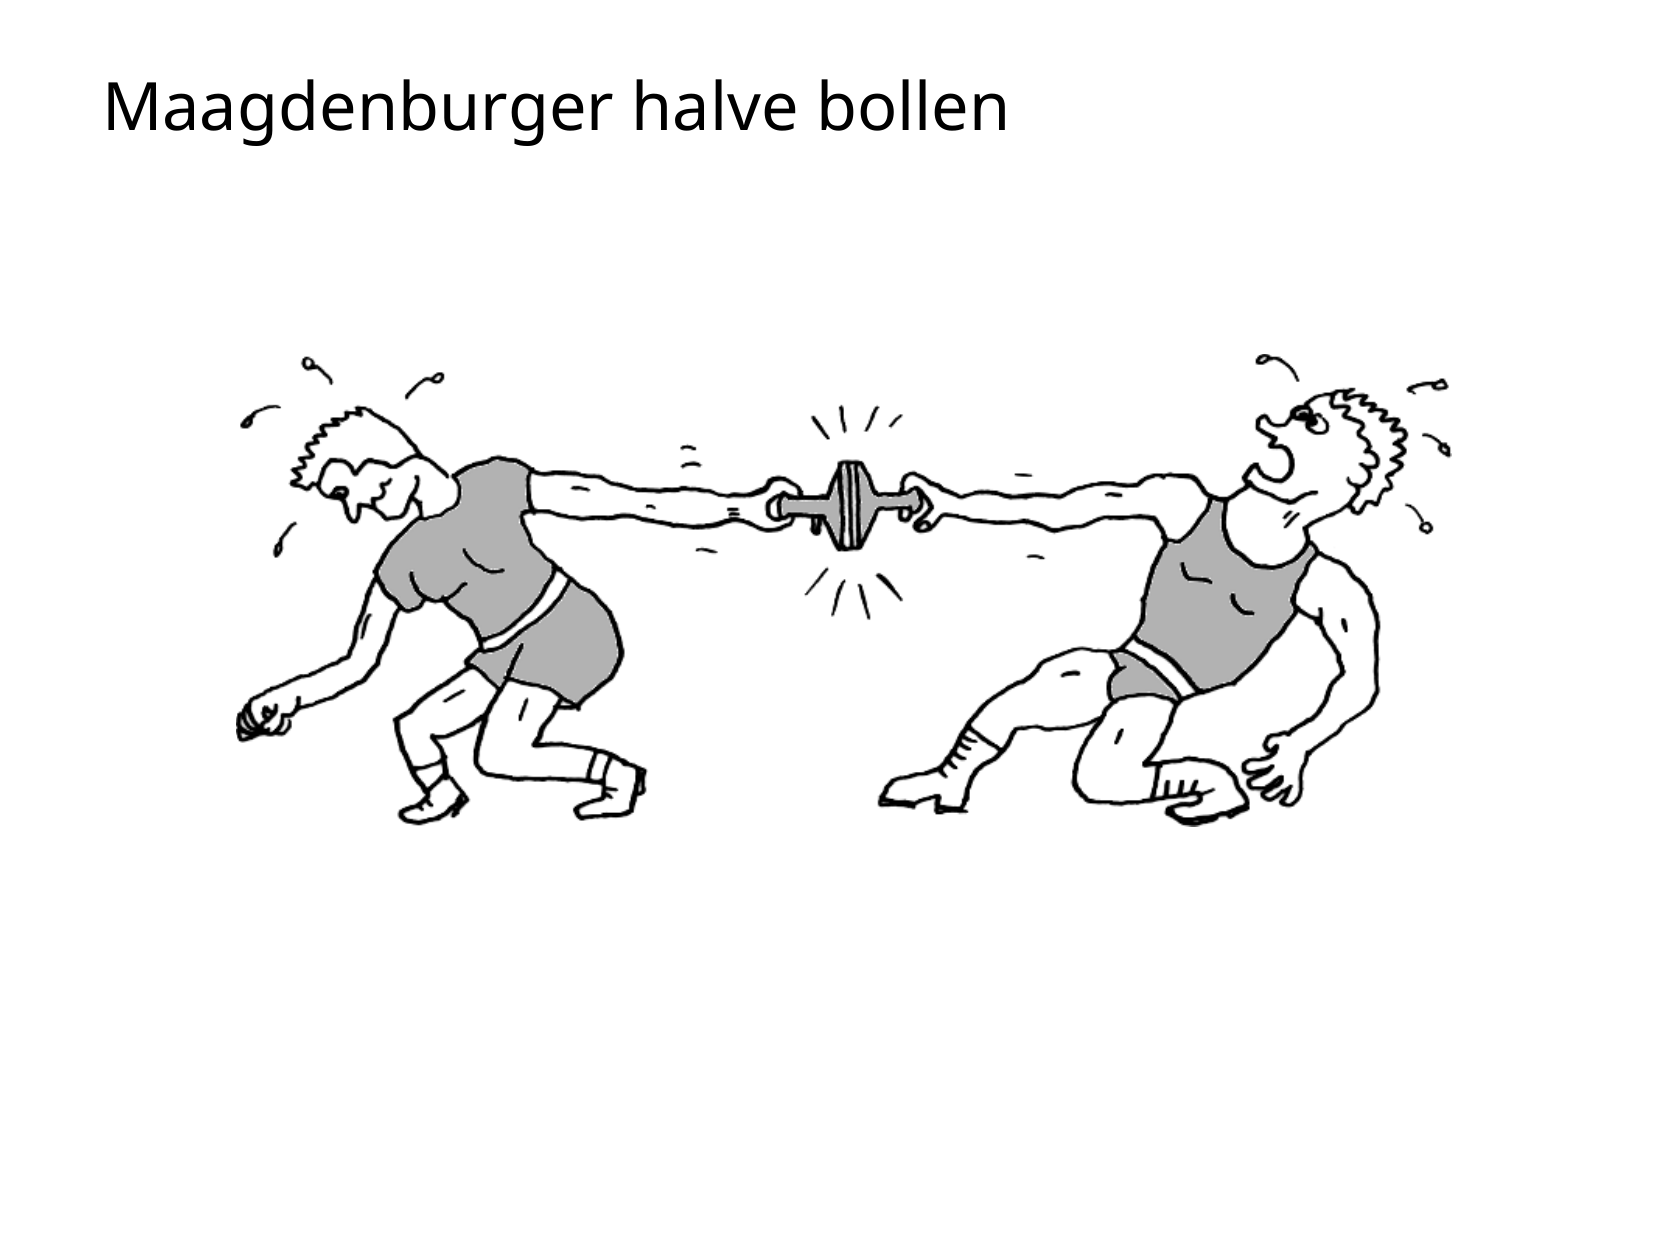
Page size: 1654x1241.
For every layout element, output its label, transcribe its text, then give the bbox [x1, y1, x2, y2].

picture [236, 354, 1452, 827]
text_box Maagdenburger halve bollen [118, 59, 996, 153]
